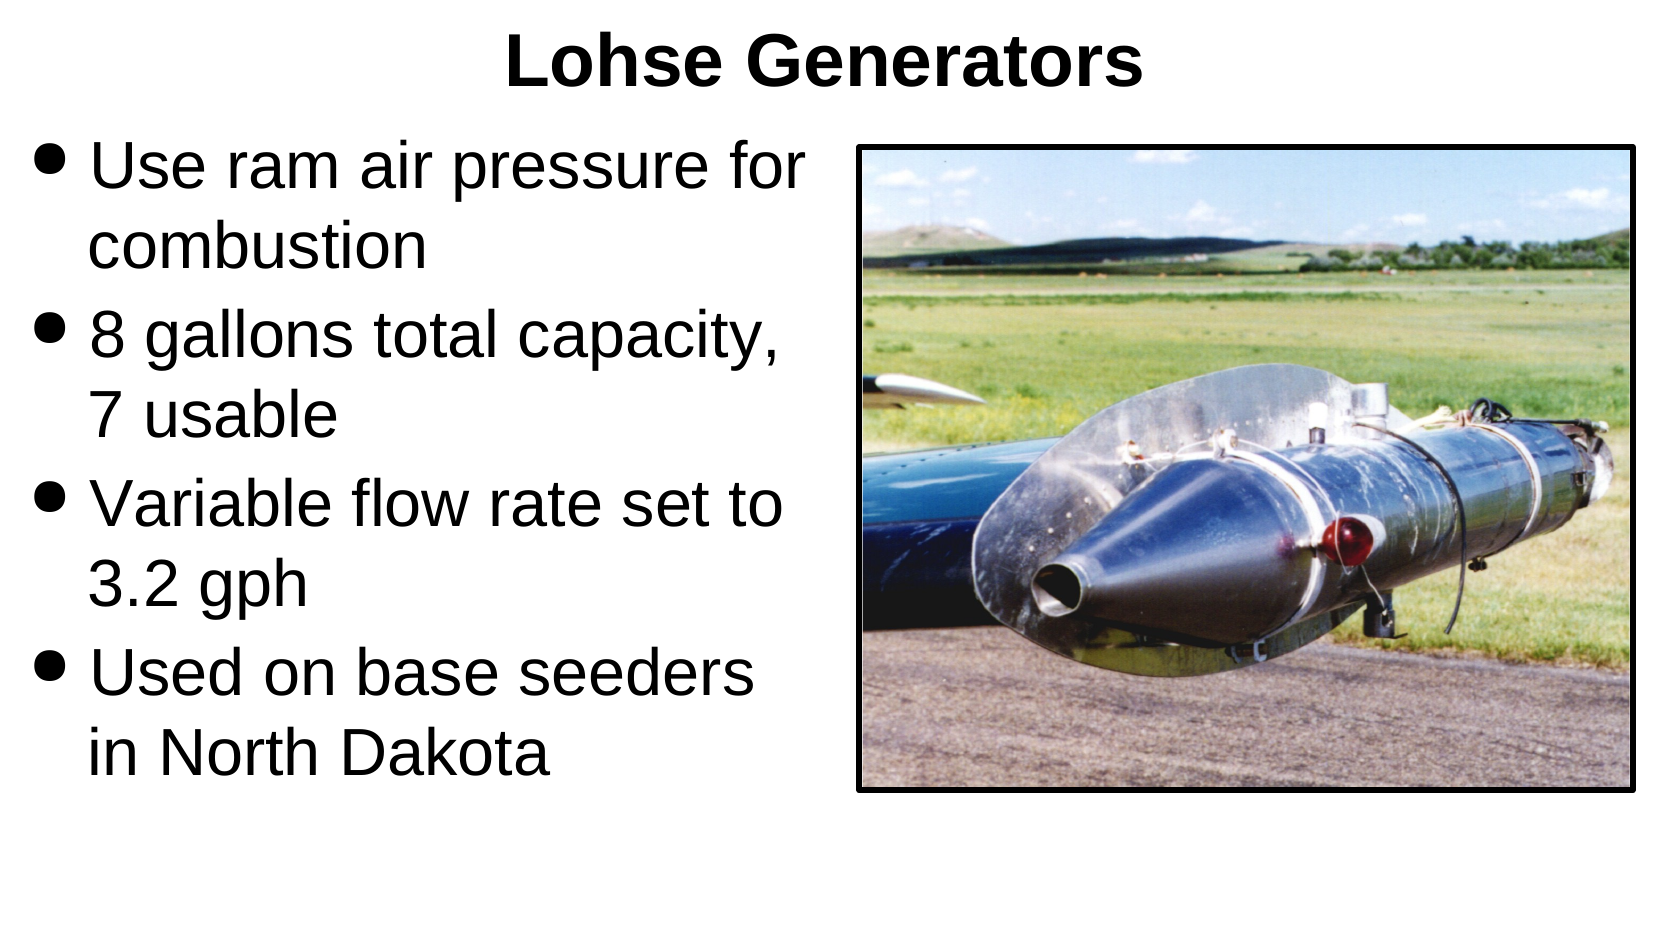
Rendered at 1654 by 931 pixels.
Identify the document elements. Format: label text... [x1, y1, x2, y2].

text_box Use ram air pressure for combustion 8 gallons total capacity, 7 usable Variable flow rate set to 3.2 gph Used on base seeders in North Dakota [13, 114, 837, 796]
picture [862, 150, 1630, 788]
title Lohse Generators [0, 5, 1654, 107]
